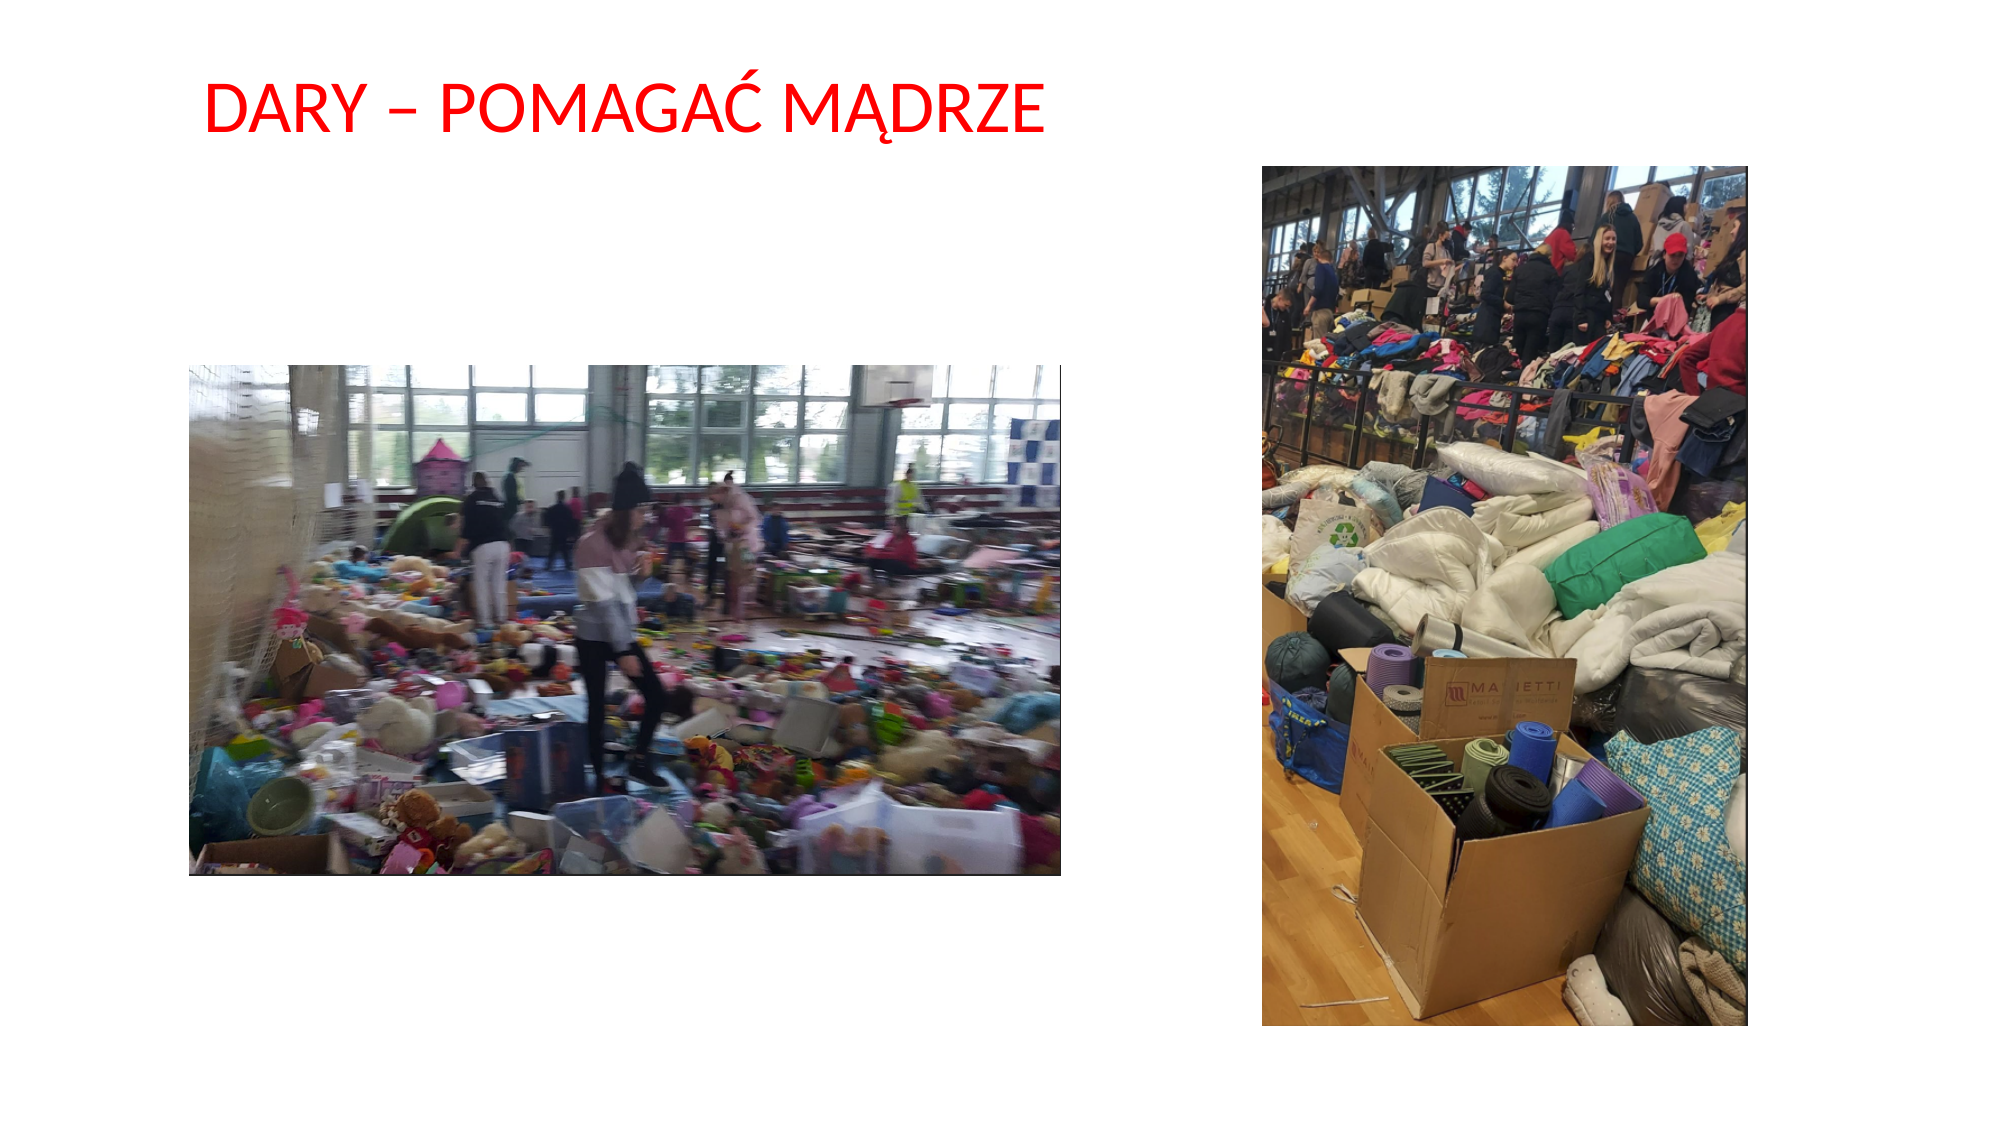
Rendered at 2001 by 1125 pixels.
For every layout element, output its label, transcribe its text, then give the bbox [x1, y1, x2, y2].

picture [1262, 166, 1748, 1026]
text_box DARY – POMAGAĆ MĄDRZE [137, 49, 1114, 156]
picture [189, 365, 1061, 876]
